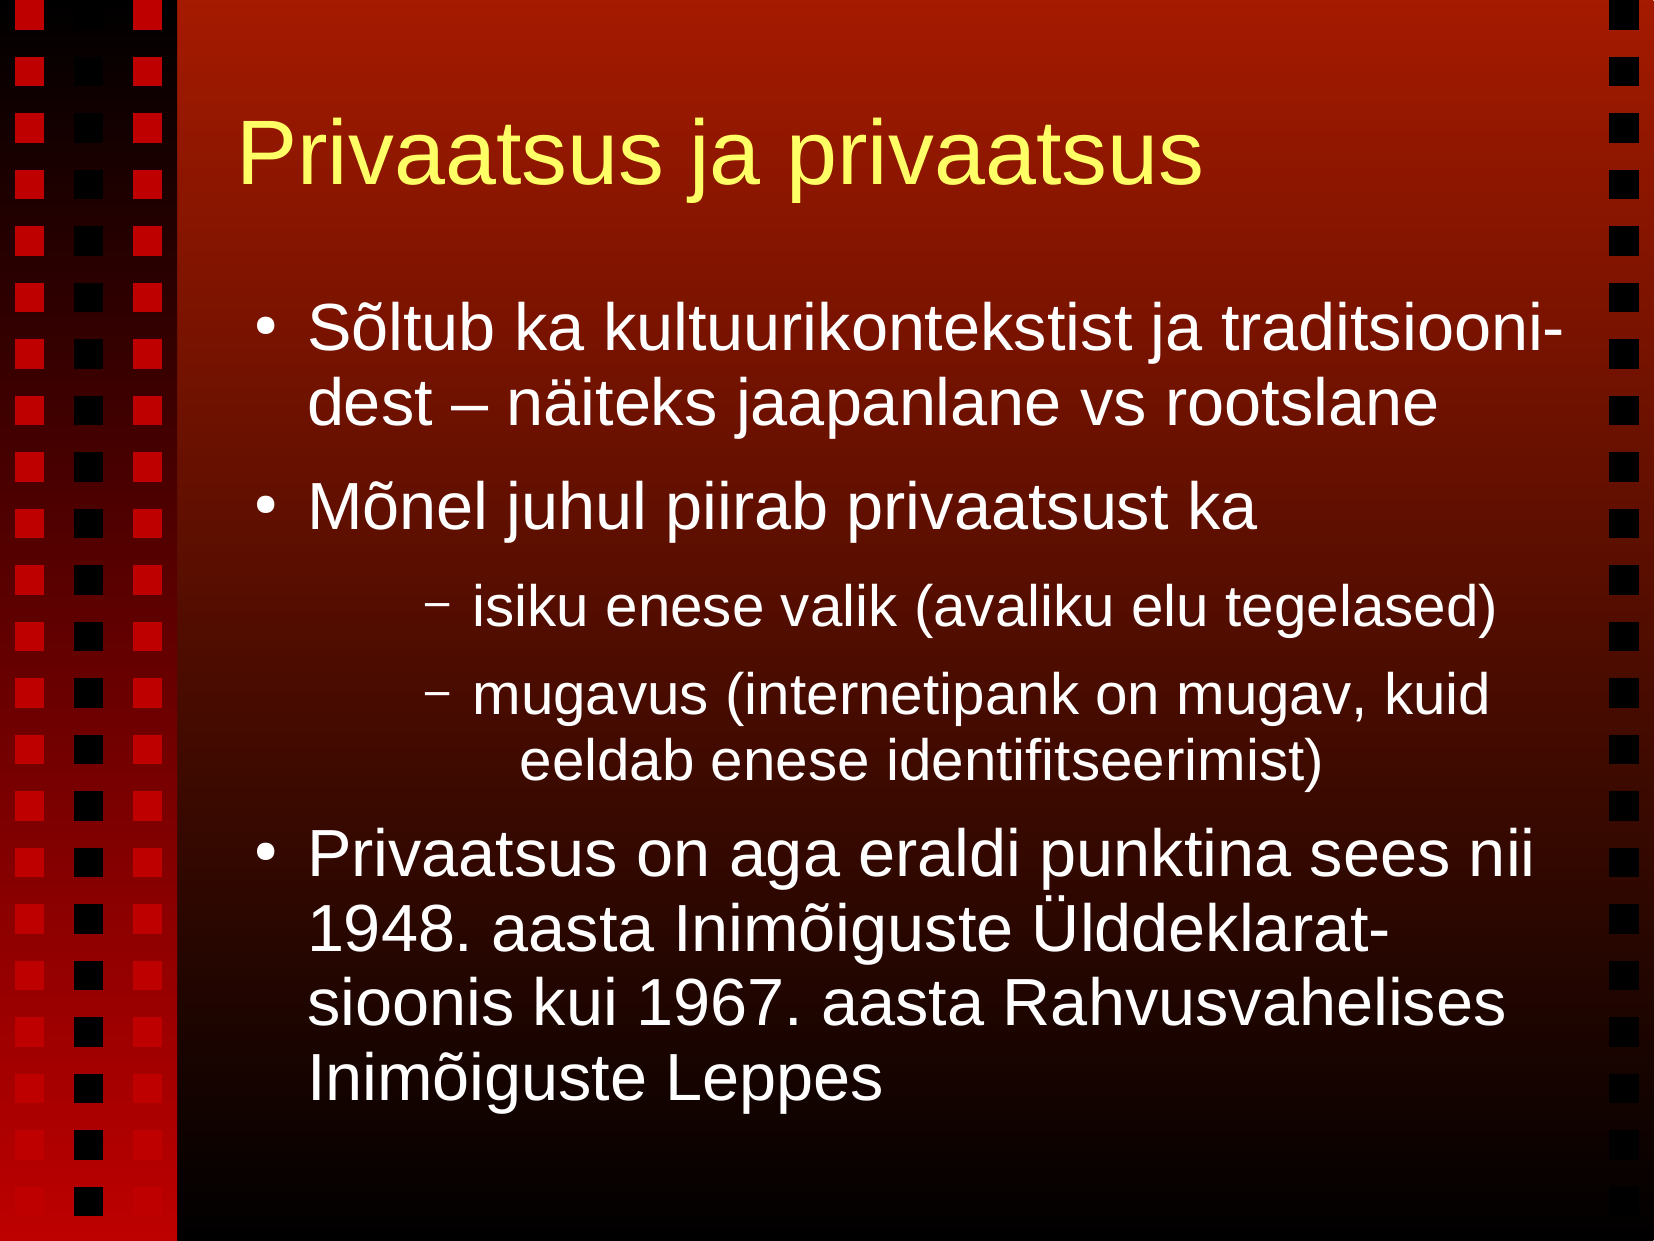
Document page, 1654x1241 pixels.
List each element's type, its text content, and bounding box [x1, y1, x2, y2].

list Sõltub ka kultuurikontekstist ja traditsiooni-dest – näiteks jaapanlane vs rootslane Mõnel juhul piirab privaatsust ka isiku enese valik (avaliku elu tegelased) mugavus (internetipank on mugav, kuid eeldab enese identifitseerimist) Privaatsus on aga eraldi punktina sees nii 1948. aasta Inimõiguste Ülddeklarat-sioonis kui 1967. aasta Rahvusvahelises Inimõiguste Leppes [236, 290, 1571, 1115]
title Privaatsus ja privaatsus [236, 49, 1571, 257]
